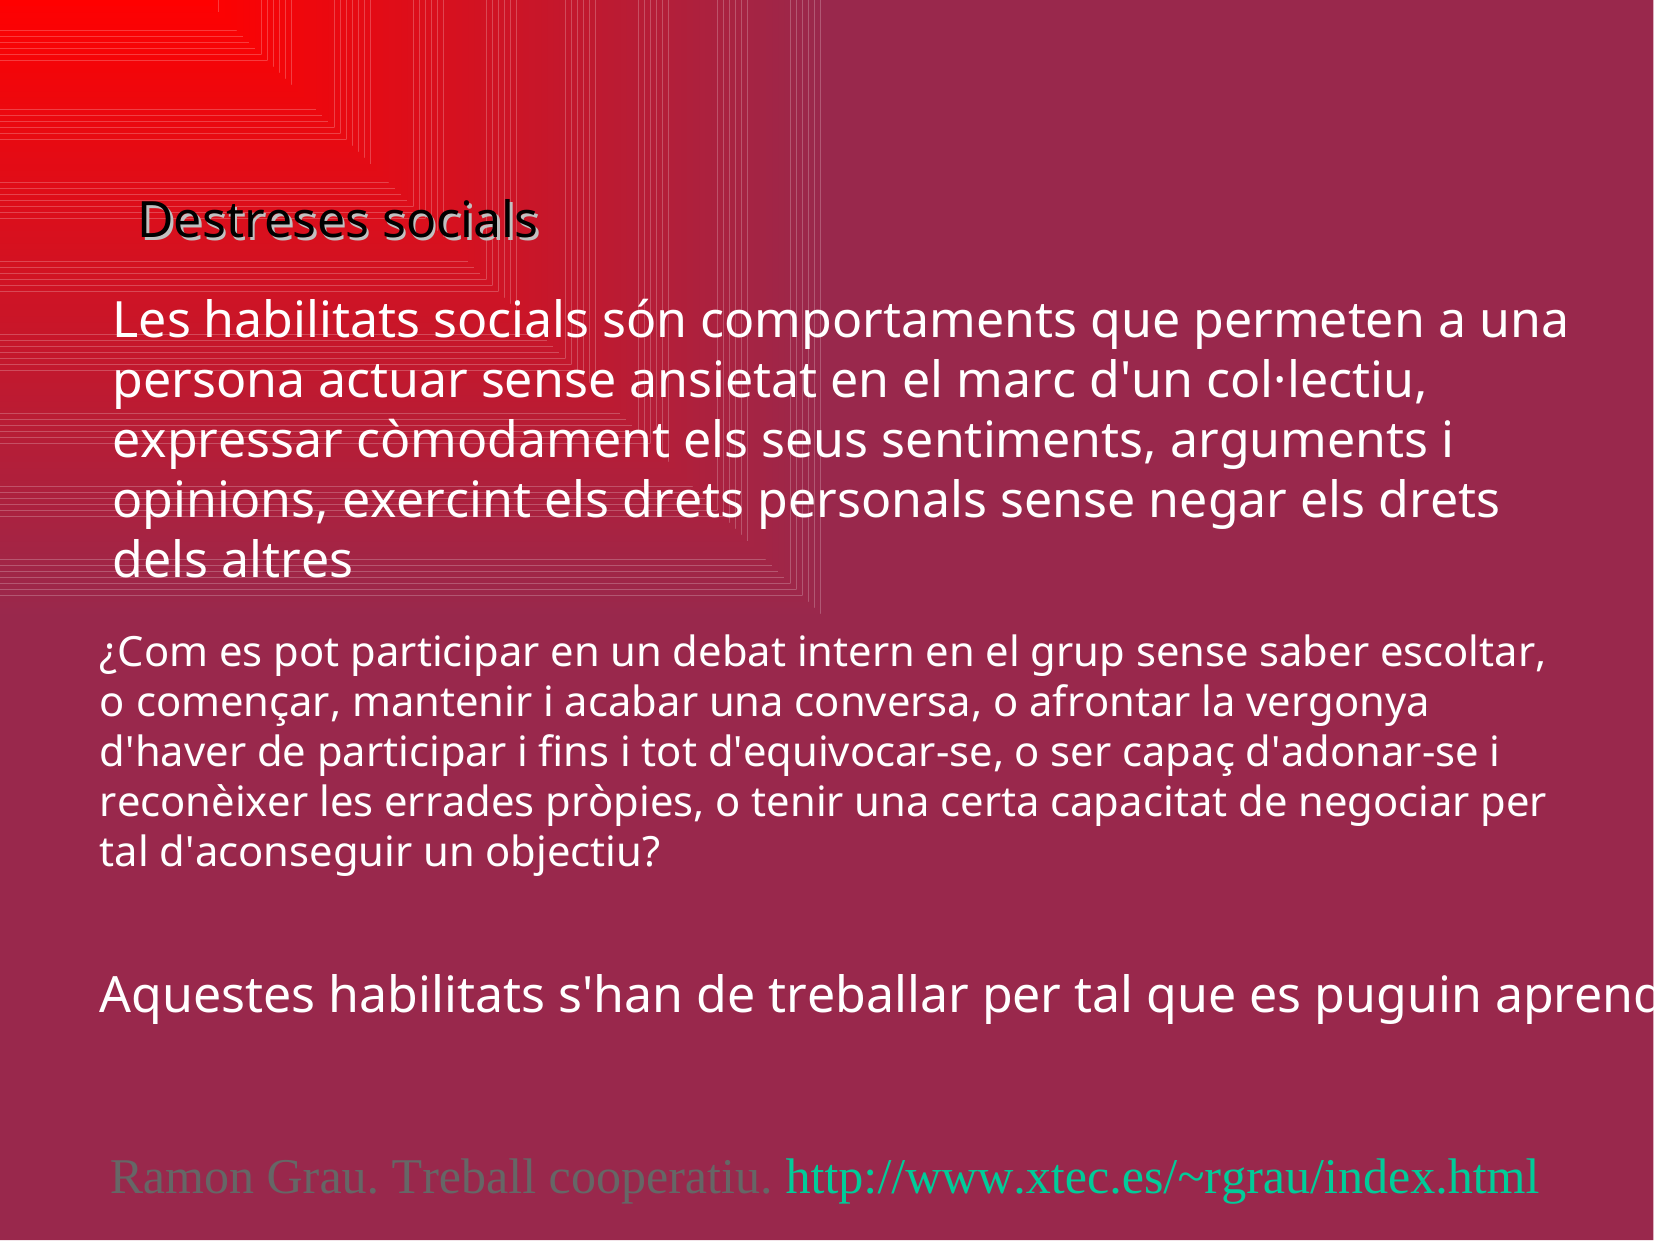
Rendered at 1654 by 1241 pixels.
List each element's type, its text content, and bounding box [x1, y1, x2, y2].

text_box ¿Com es pot participar en un debat intern en el grup sense saber escoltar, o començar, mantenir i acabar una conversa, o afrontar la vergonya d'haver de participar i fins i tot d'equivocar-se, o ser capaç d'adonar-se i reconèixer les errades pròpies, o tenir una certa capacitat de negociar per tal d'aconseguir un objectiu? [99, 624, 1575, 962]
text_box Aquestes habilitats s'han de treballar per tal que es puguin aprendre. [99, 962, 1654, 1089]
text_box Ramon Grau. Treball cooperatiu. http://www.xtec.es/~rgrau/index.html [0, 1140, 1651, 1241]
text_box Les habilitats socials són comportaments que permeten a una persona actuar sense ansietat en el marc d'un col·lectiu, expressar còmodament els seus sentiments, arguments i opinions, exercint els drets personals sense negar els drets dels altres [112, 287, 1588, 654]
text_box Destreses socials [137, 187, 1263, 255]
